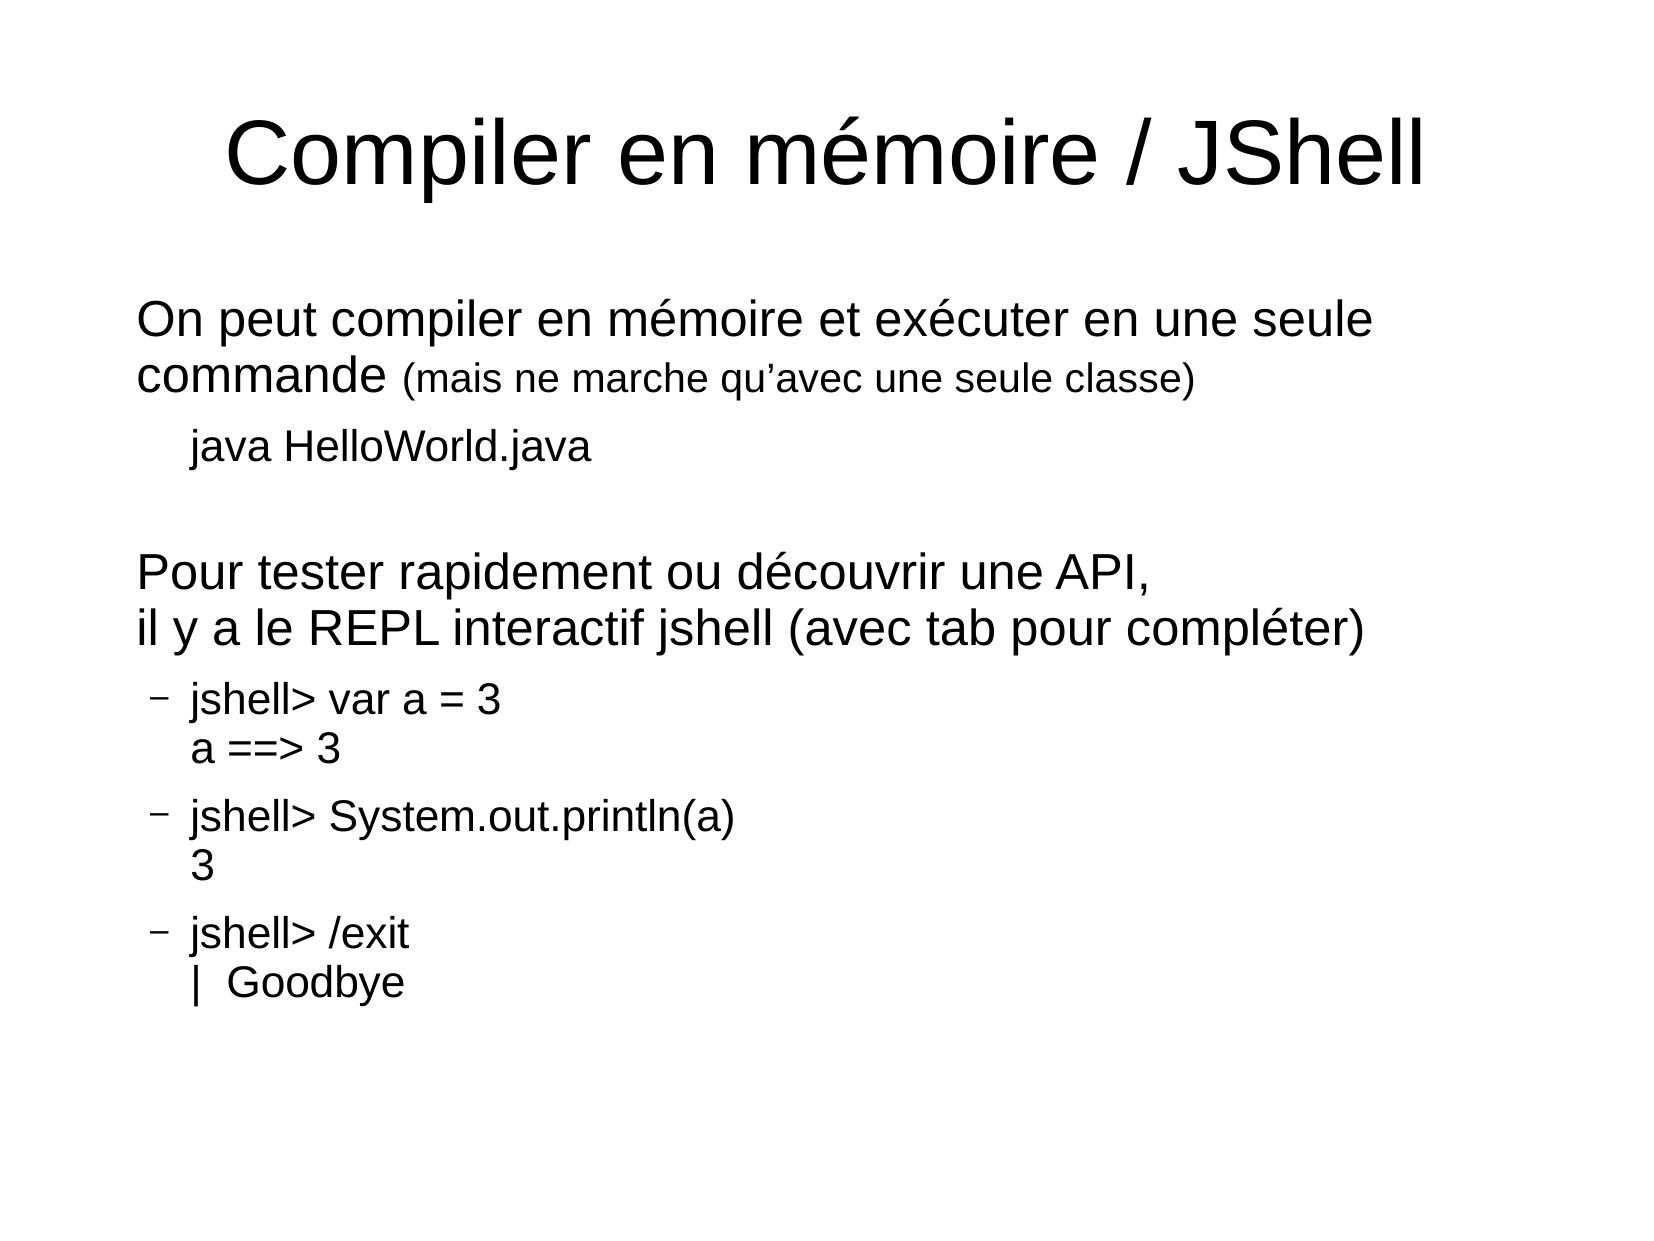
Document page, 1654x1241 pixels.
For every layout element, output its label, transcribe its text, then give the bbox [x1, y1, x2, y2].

title Compiler en mémoire / JShell [82, 49, 1571, 257]
list On peut compiler en mémoire et exécuter en une seule commande (mais ne marche qu’avec une seule classe) java HelloWorld.java Pour tester rapidement ou découvrir une API, il y a le REPL interactif jshell (avec tab pour compléter) jshell> var a = 3 a ==> 3 jshell> System.out.println(a) 3 jshell> /exit | Goodbye [82, 290, 1571, 1010]
